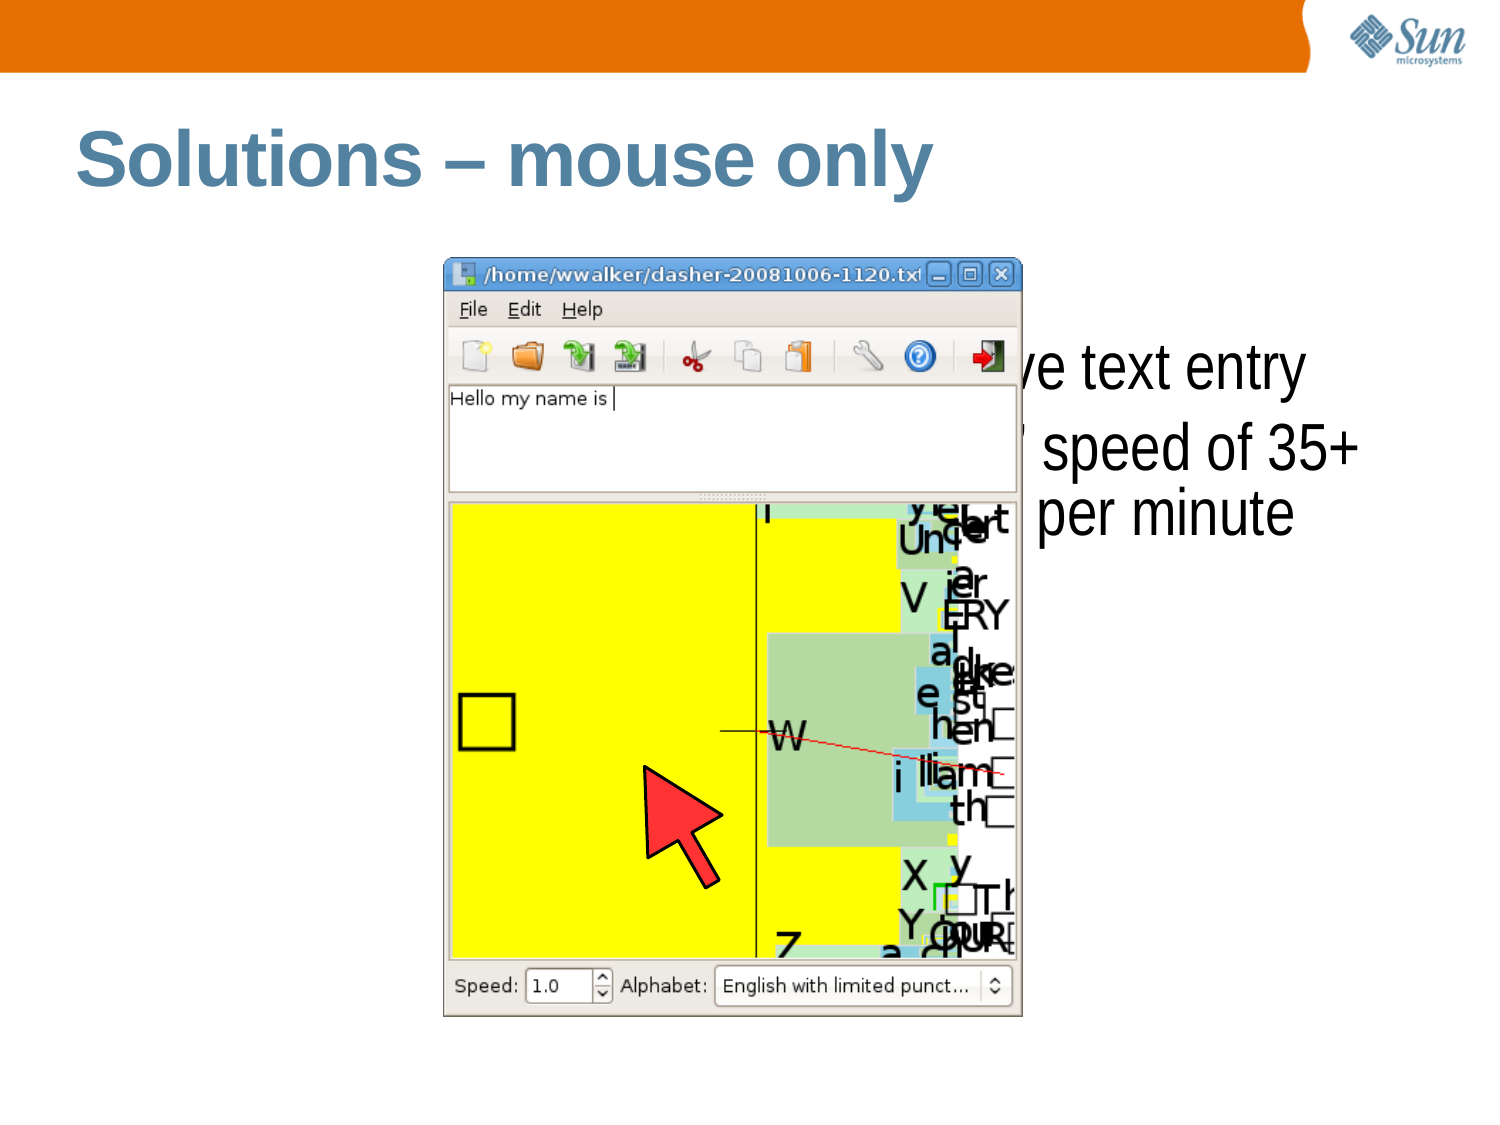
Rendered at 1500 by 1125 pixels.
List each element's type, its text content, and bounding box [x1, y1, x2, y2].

list Dasher Predictive text entry “Typing” speed of 35+ words per minute [1036, 257, 1402, 1017]
picture [0, 0, 1500, 75]
picture [100, 257, 1036, 1017]
title Solutions – mouse only [75, 122, 1438, 228]
text_box [644, 766, 723, 888]
